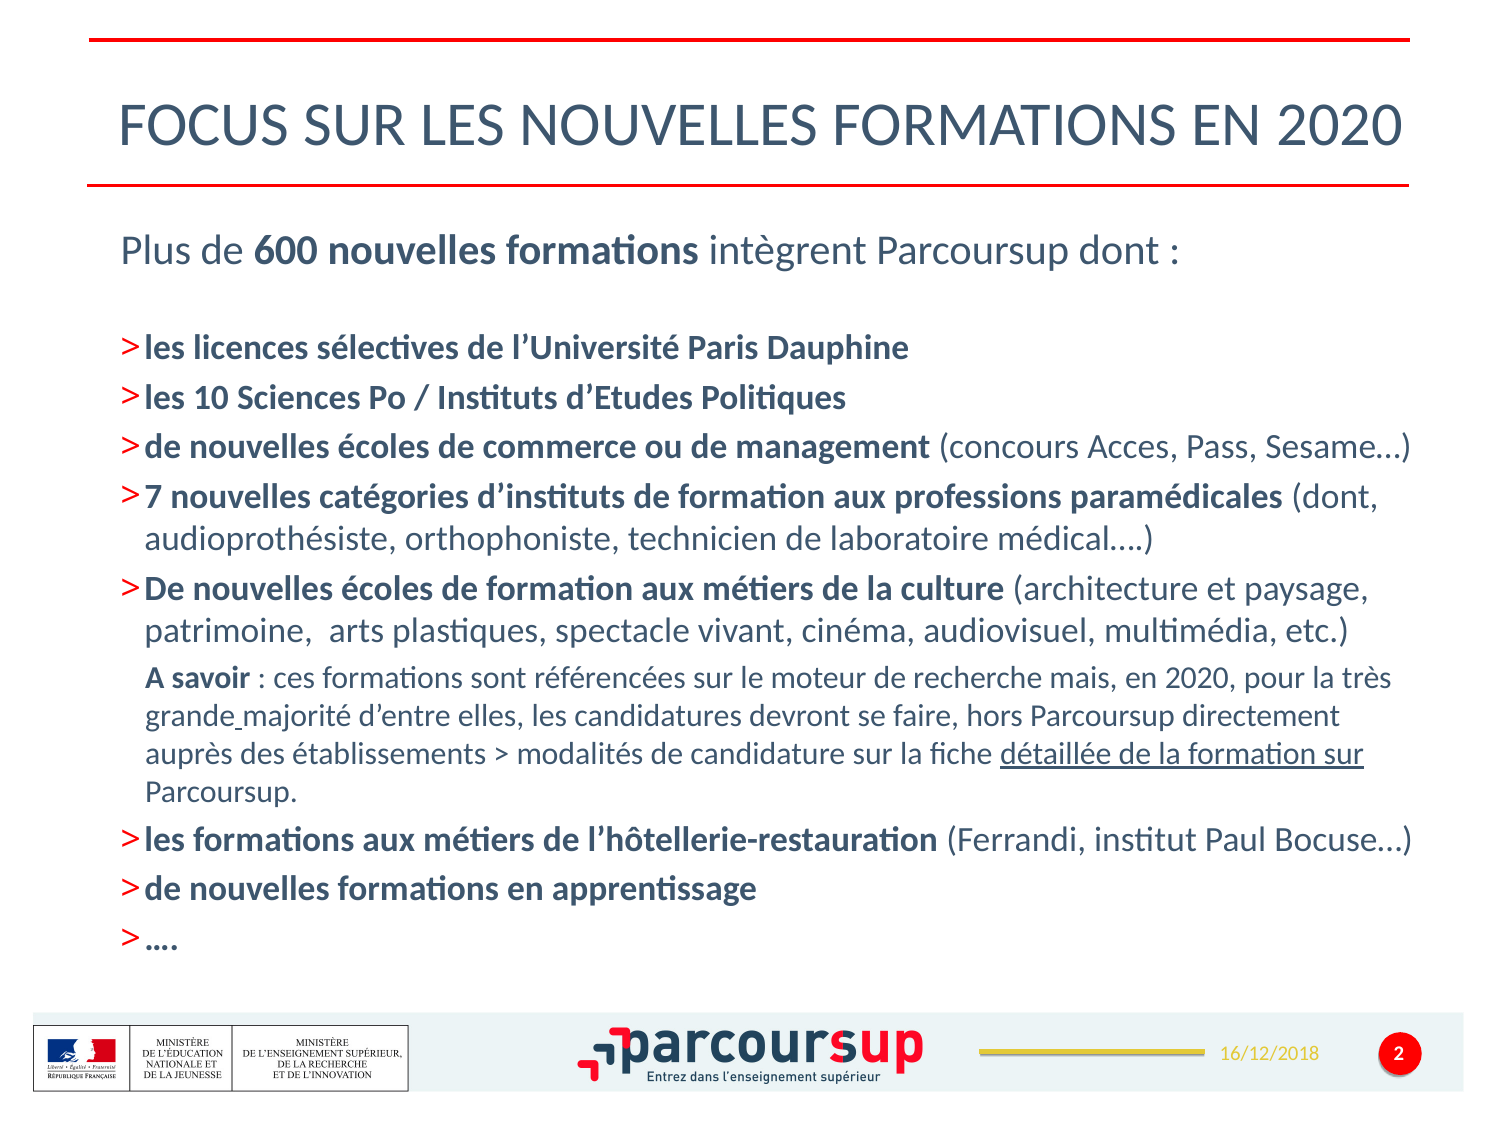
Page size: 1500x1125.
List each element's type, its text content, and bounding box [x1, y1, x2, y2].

slide_number <numéro> [1368, 1031, 1430, 1074]
text_box Plus de 600 nouvelles formations intègrent Parcoursup dont : les licences sélectives de l’Université Paris Dauphine les 10 Sciences Po / Instituts d’Etudes Politiques de nouvelles écoles de commerce ou de management (concours Acces, Pass, Sesame…) 7 nouvelles catégories d’instituts de formation aux professions paramédicales (dont, audioprothésiste, orthophoniste, technicien de laboratoire médical….) De nouvelles écoles de formation aux métiers de la culture (architecture et paysage, patrimoine, arts plastiques, spectacle vivant, cinéma, audiovisuel, multimédia, etc.) A savoir : ces formations sont référencées sur le moteur de recherche mais, en 2020, pour la très grande majorité d’entre elles, les candidatures devront se faire, hors Parcoursup directement auprès des établissements > modalités de candidature sur la fiche détaillée de la formation sur Parcoursup. les formations aux métiers de l’hôtellerie-restauration (Ferrandi, institut Paul Bocuse…) de nouvelles formations en apprentissage …. [42, 214, 1450, 1013]
title Focus sur LES NOUVELLES FORMATIONS en 2020 [103, 26, 1481, 215]
picture [0, 0, 1499, 1124]
